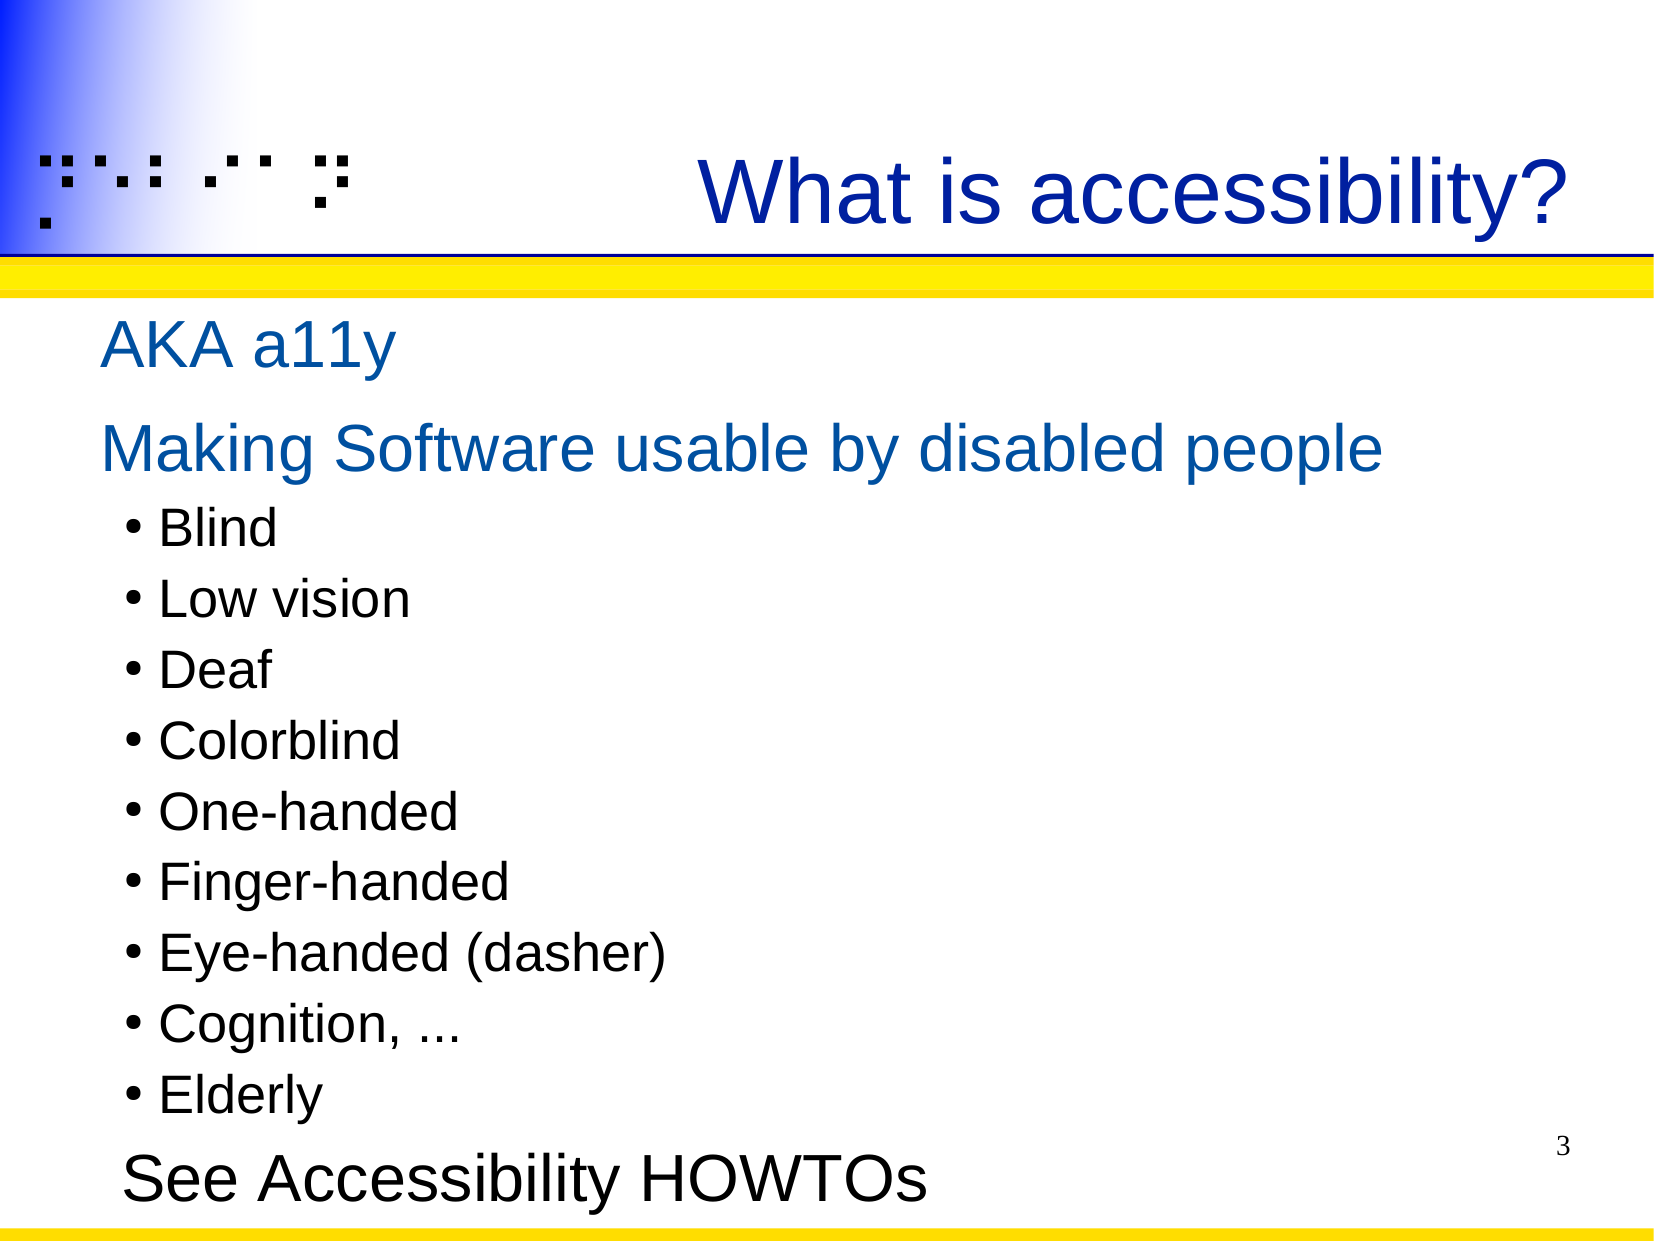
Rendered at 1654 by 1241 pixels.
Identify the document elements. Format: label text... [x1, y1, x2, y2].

text_box Finger-handed [109, 844, 603, 915]
text_box One-handed [109, 773, 505, 844]
text_box Deaf [109, 631, 505, 702]
text_box Low vision [109, 561, 505, 631]
text_box Cognition, ... [109, 986, 603, 1062]
text_box Blind [109, 490, 505, 561]
text_box See Accessibility HOWTOs [106, 1133, 945, 1224]
text_box Colorblind [109, 702, 505, 773]
text_box Eye-handed (dasher) [109, 915, 801, 991]
text_box Elderly [109, 1062, 603, 1133]
title What is accessibility? [372, 126, 1571, 257]
list AKA a11y Making Software usable by disabled people [82, 307, 1571, 487]
